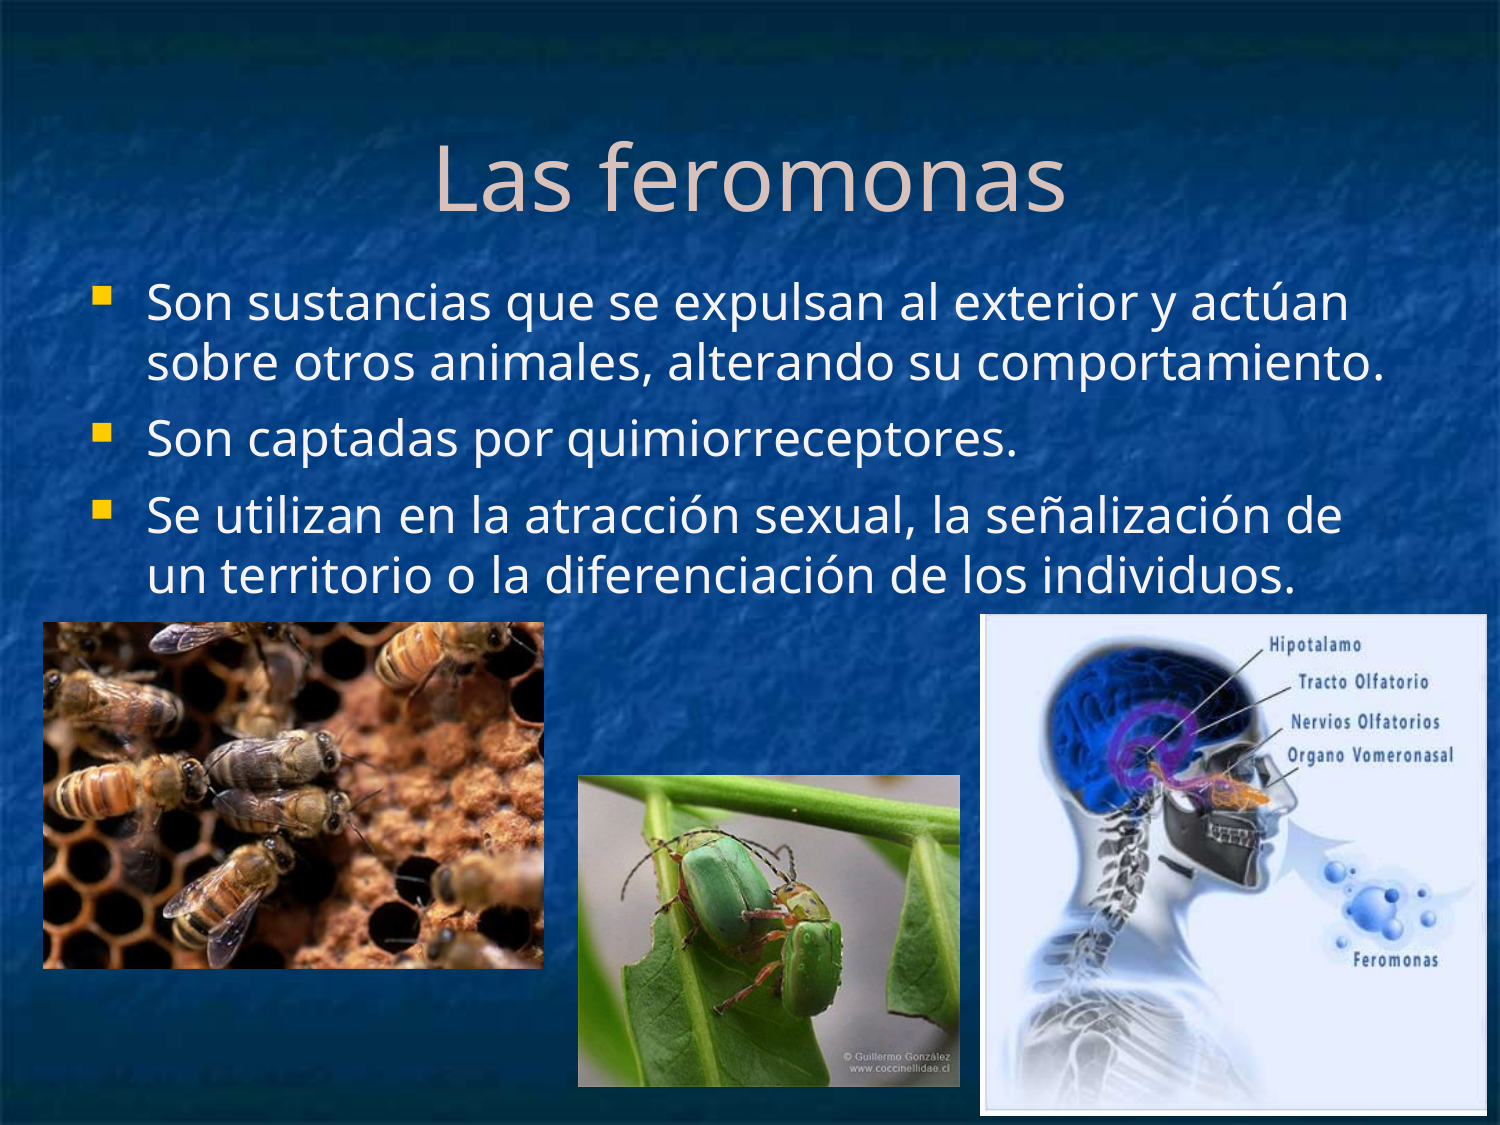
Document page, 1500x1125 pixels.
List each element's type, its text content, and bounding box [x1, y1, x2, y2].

title Las feromonas [75, 57, 1426, 262]
picture [0, 0, 1500, 1125]
list Son sustancias que se expulsan al exterior y actúan sobre otros animales, alterando su comportamiento. Son captadas por quimiorreceptores. Se utilizan en la atracción sexual, la señalización de un territorio o la diferenciación de los individuos. [75, 262, 1426, 958]
